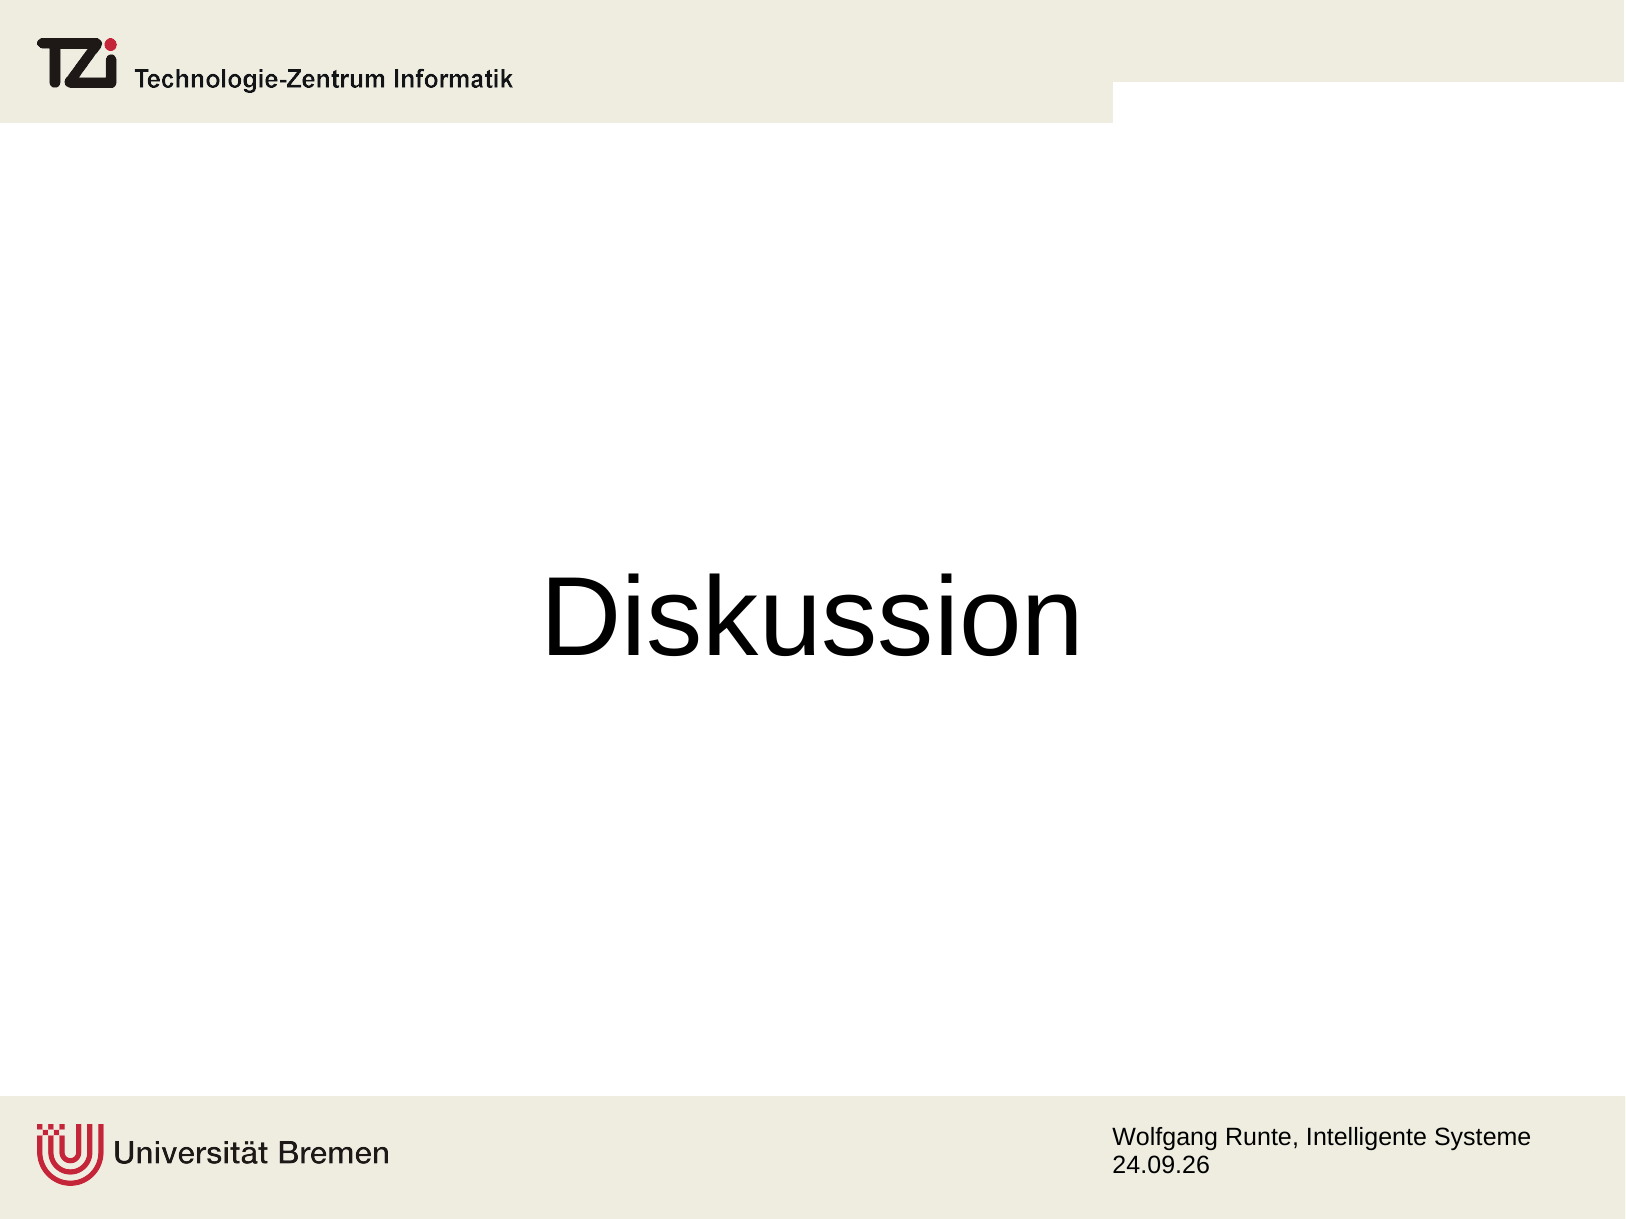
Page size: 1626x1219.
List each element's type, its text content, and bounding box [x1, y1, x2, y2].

picture [37, 1124, 388, 1186]
text_box Diskussion [540, 546, 1085, 673]
picture [37, 38, 513, 93]
